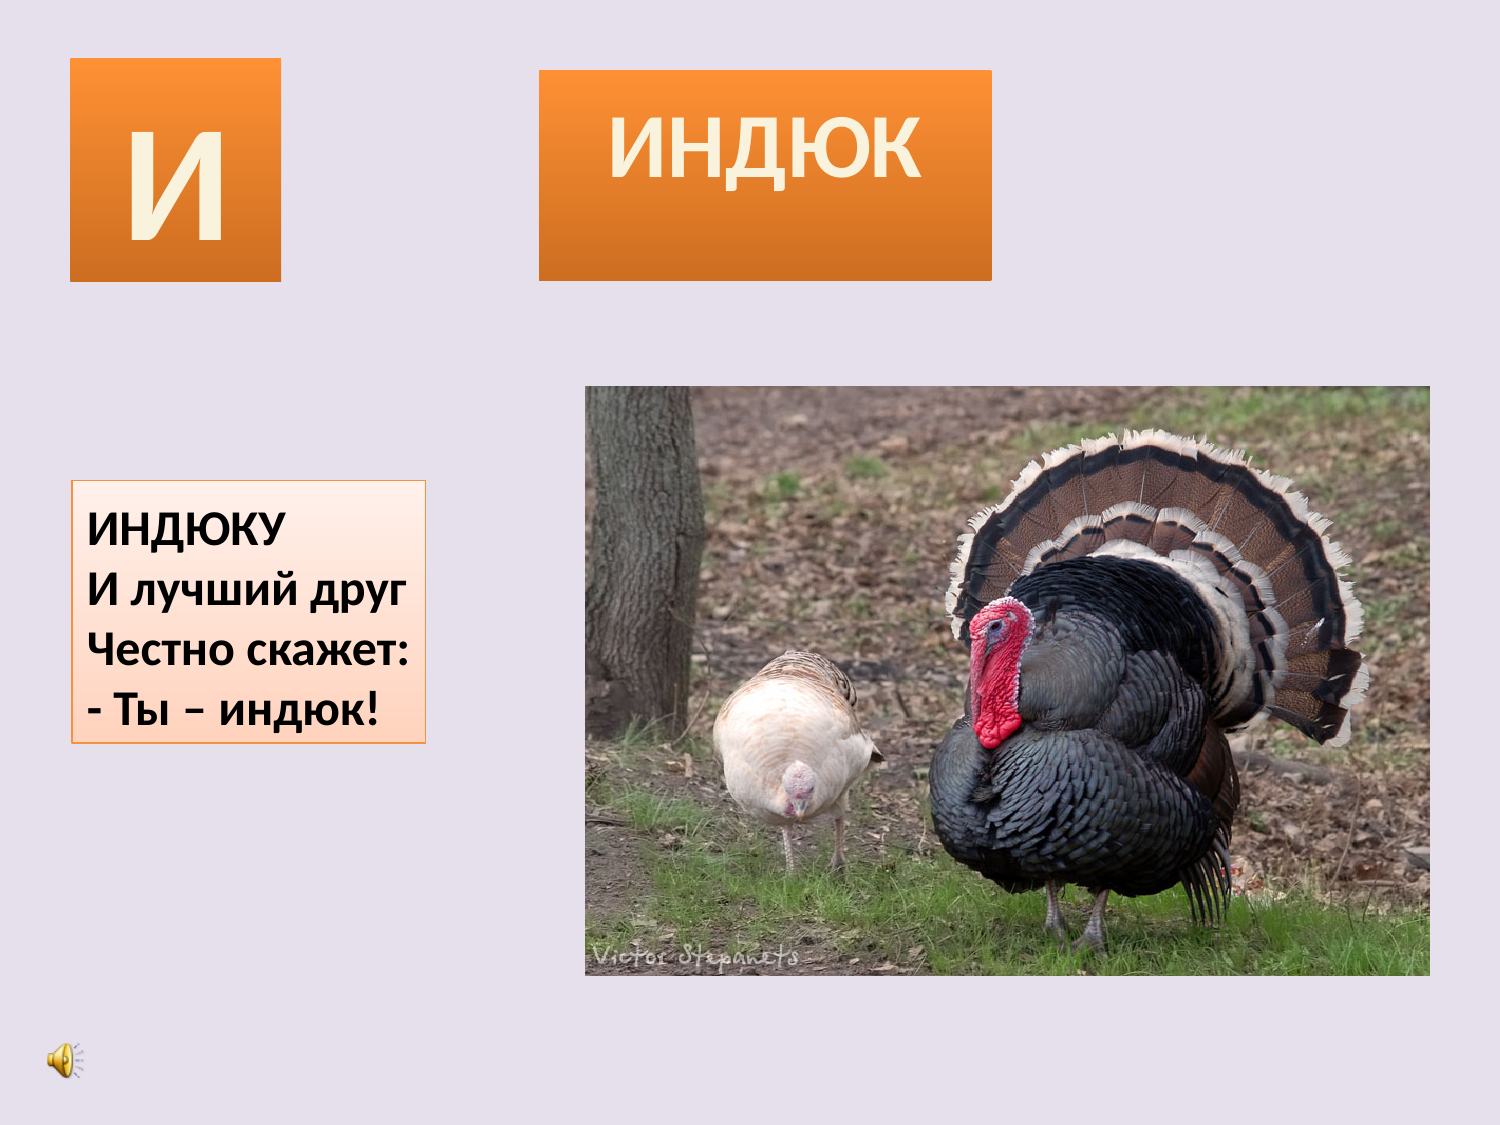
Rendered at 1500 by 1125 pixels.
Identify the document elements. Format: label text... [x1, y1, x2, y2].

picture [46, 1042, 87, 1084]
text_box И [70, 58, 282, 282]
picture [585, 386, 1430, 976]
text_box ИНДЮКУ И лучший друг Честно скажет: - Ты – индюк! [71, 480, 426, 744]
title ИНДЮК [539, 70, 992, 281]
